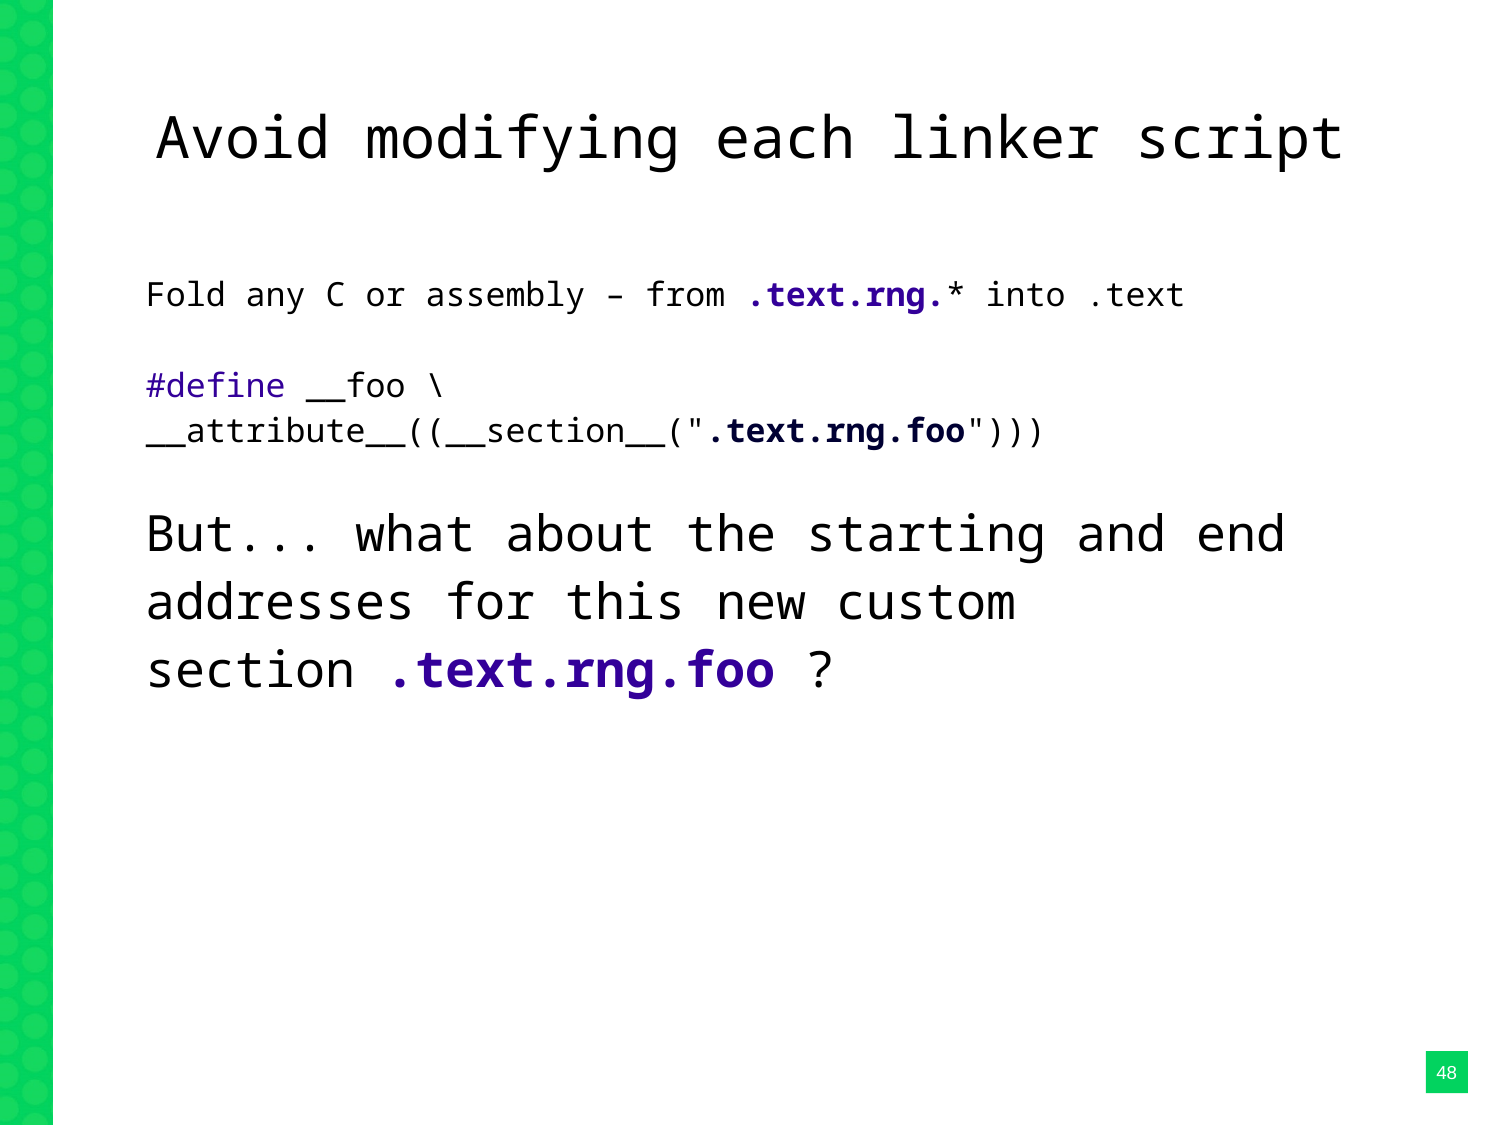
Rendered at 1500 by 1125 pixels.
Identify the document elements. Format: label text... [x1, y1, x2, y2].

text_box <number> [1425, 1051, 1468, 1094]
picture [0, 0, 53, 1125]
title Avoid modifying each linker script [75, 42, 1426, 229]
list Fold any C or assembly – from .text.rng.* into .text #define __foo \ __attribute__((__section__(".text.rng.foo"))) But... what about the starting and end addresses for this new custom section .text.rng.foo ? [75, 271, 1426, 924]
